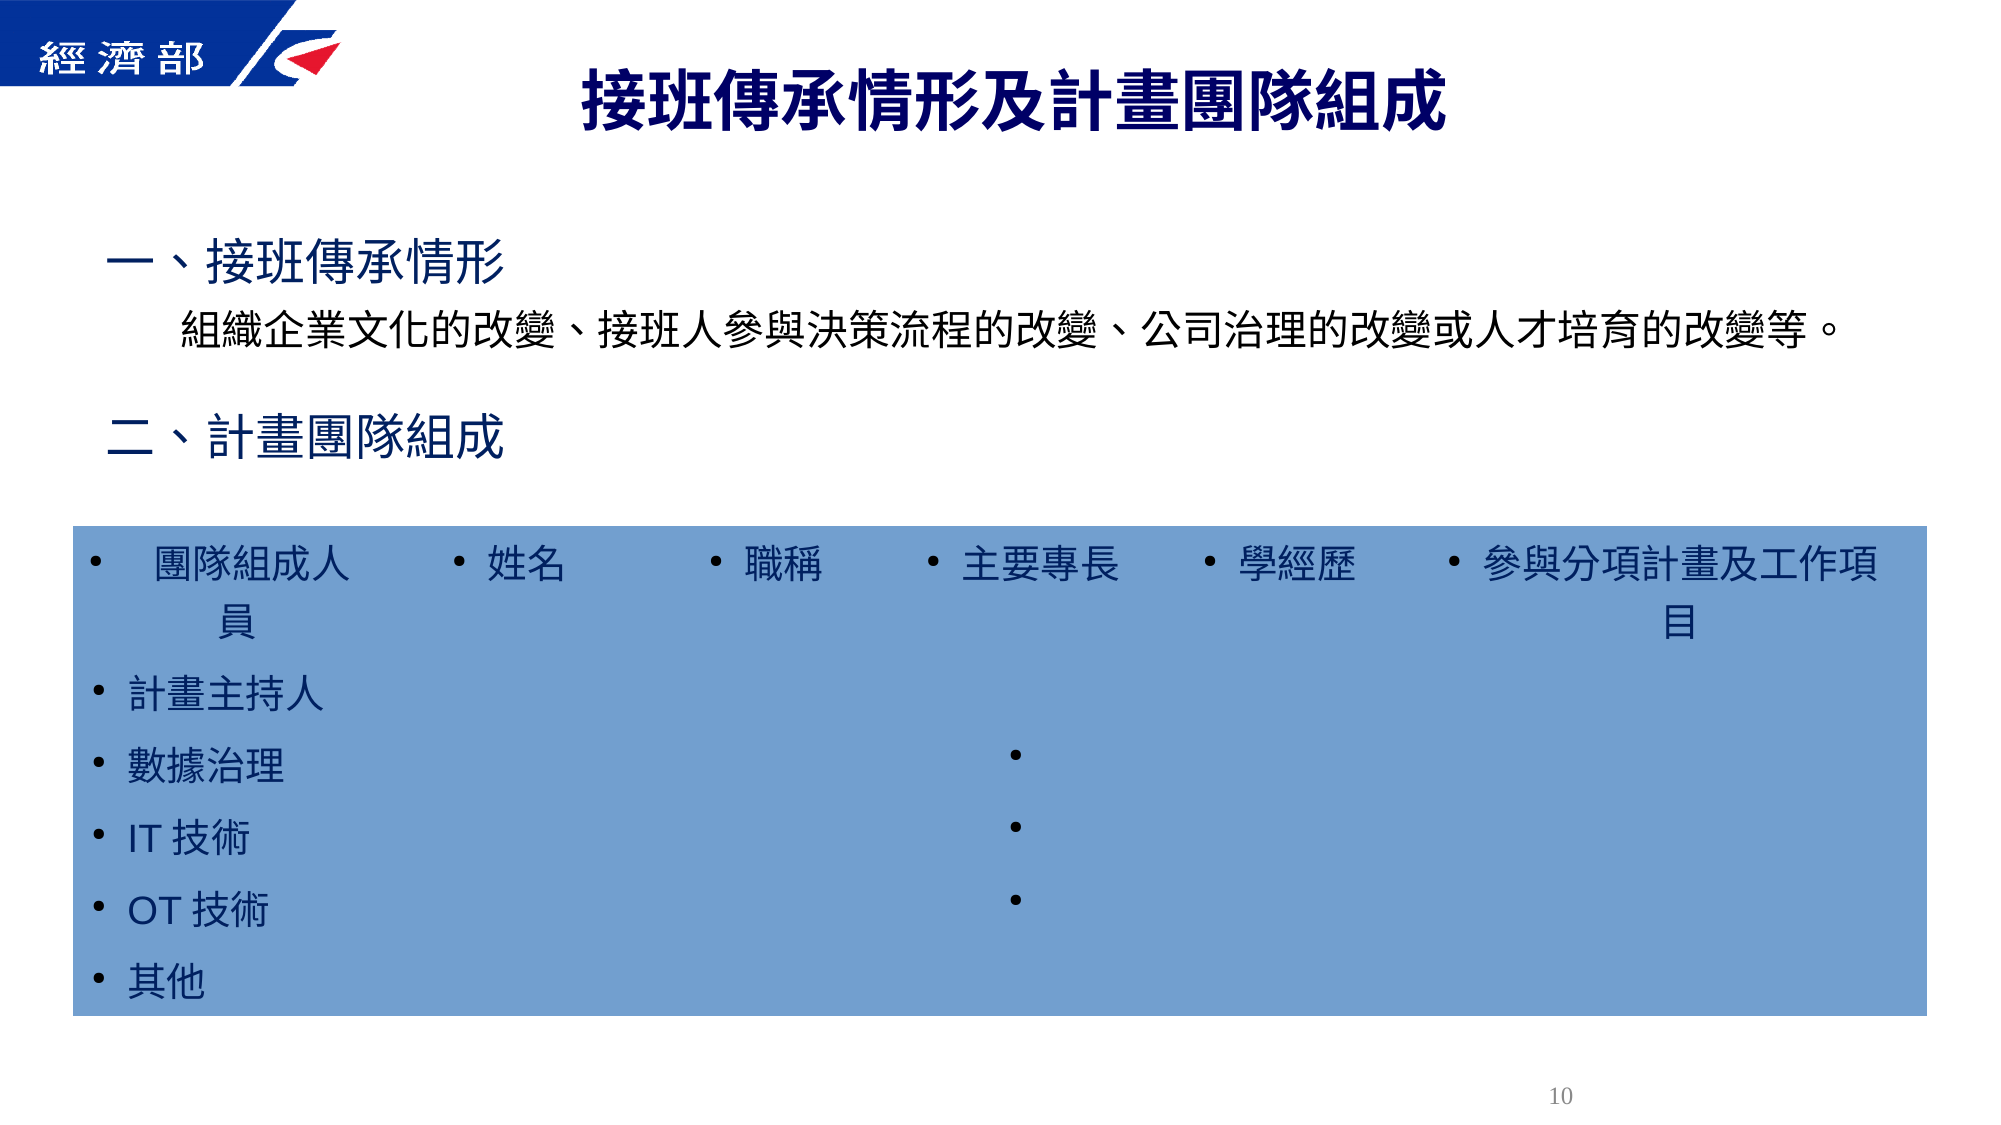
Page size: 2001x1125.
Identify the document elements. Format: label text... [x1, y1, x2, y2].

table_cell [1162, 799, 1419, 872]
table_cell [1162, 655, 1419, 727]
table_header 主要專長 [905, 526, 1162, 655]
table_cell OT技術 [73, 872, 392, 944]
table_cell [905, 872, 1162, 944]
table_cell [1419, 799, 1927, 872]
table_cell [1162, 944, 1419, 1016]
table_cell [392, 872, 649, 944]
table_cell [905, 655, 1162, 727]
table_header 職稱 [649, 526, 905, 655]
table_header 學經歷 [1162, 526, 1419, 655]
text_box 10 [1533, 1065, 2000, 1125]
table_cell [1162, 727, 1419, 799]
table_cell [392, 727, 649, 799]
table_cell 計畫主持人 [73, 655, 392, 727]
table_cell [649, 872, 905, 944]
text_box 一、接班傳承情形 組織企業文化的改變、接班人參與決策流程的改變、公司治理的改變或人才培育的改變等。 二、計畫團隊組成 [90, 246, 1945, 473]
table_cell 其他 [73, 944, 392, 1016]
table_header 姓名 [392, 526, 649, 655]
table_cell 數據治理 [73, 727, 392, 799]
table_cell [905, 799, 1162, 872]
table_cell [905, 944, 1162, 1016]
text_box 接班傳承情形及計畫團隊組成 [382, 30, 1647, 168]
table_cell [392, 799, 649, 872]
table_header 參與分項計畫及工作項目 [1419, 526, 1927, 655]
table_cell [649, 944, 905, 1016]
table_cell [392, 944, 649, 1016]
table_cell [1419, 872, 1927, 944]
table_cell [1162, 872, 1419, 944]
table_cell IT技術 [73, 799, 392, 872]
table_cell [1419, 655, 1927, 727]
table_cell [1419, 944, 1927, 1016]
table_cell [905, 727, 1162, 799]
table_cell [649, 727, 905, 799]
table_cell [1419, 727, 1927, 799]
table_header 團隊組成人員 [73, 526, 392, 655]
table_cell [392, 655, 649, 727]
table_cell [649, 655, 905, 727]
table_cell [649, 799, 905, 872]
